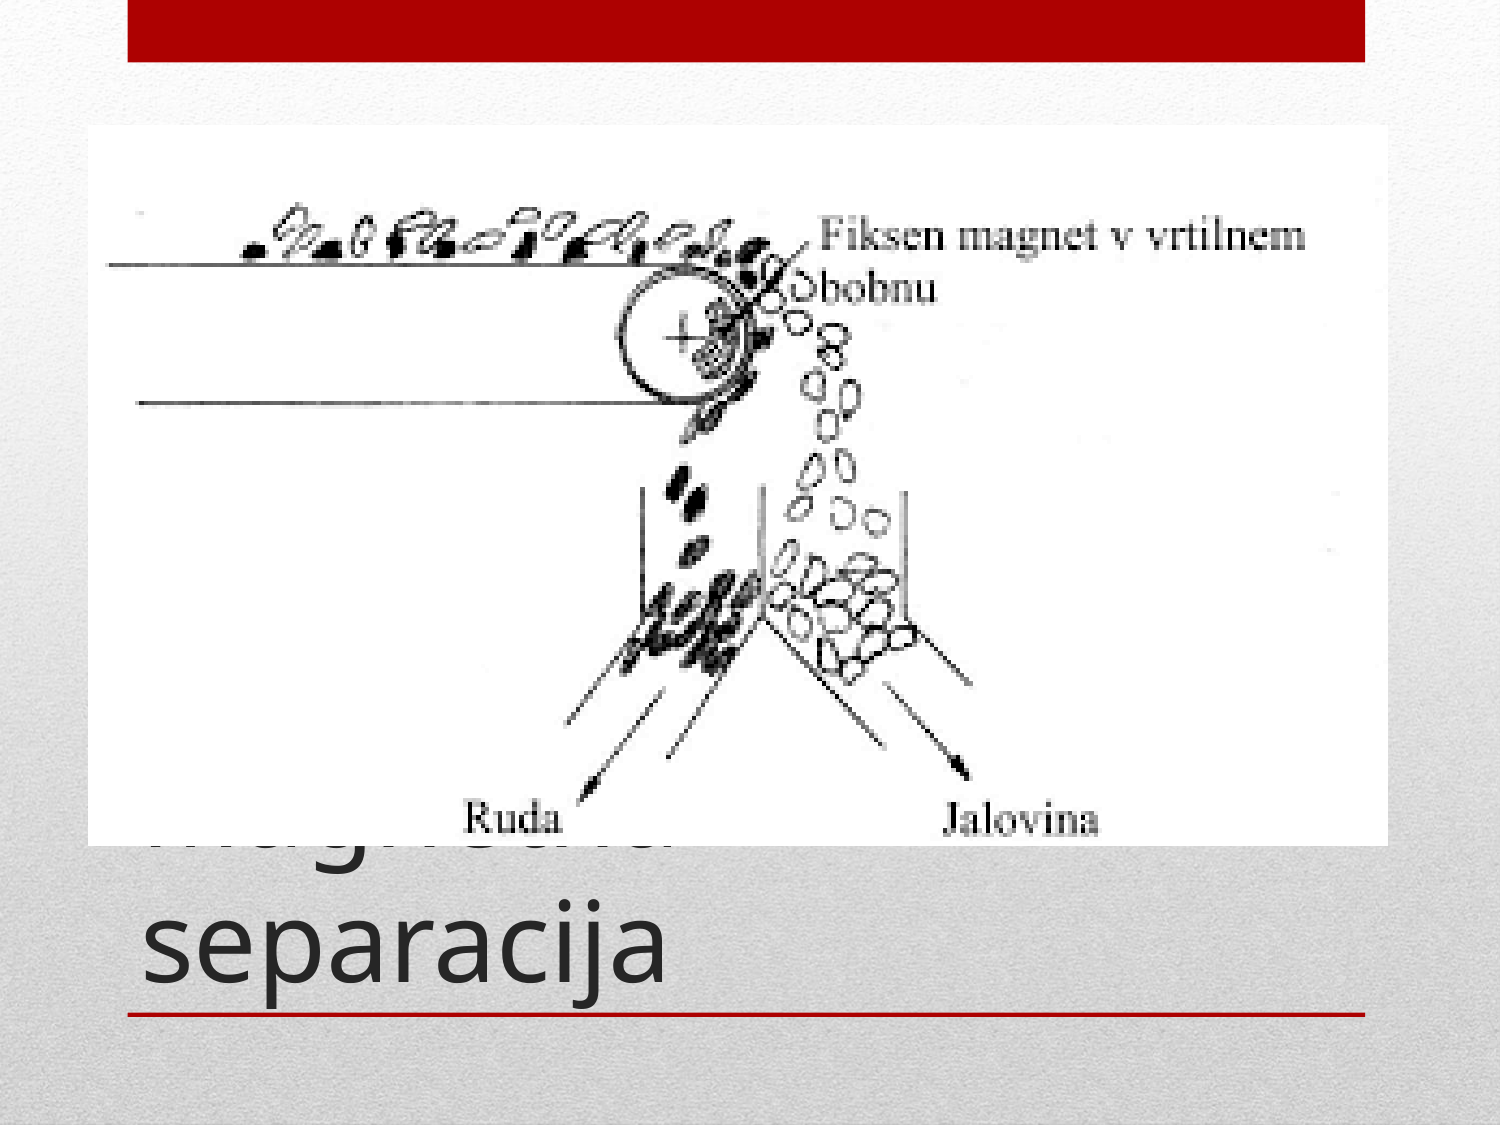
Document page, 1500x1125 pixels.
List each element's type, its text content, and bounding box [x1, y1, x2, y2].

title Magnetna separacija [125, 847, 1238, 1013]
picture [0, 0, 1500, 1125]
